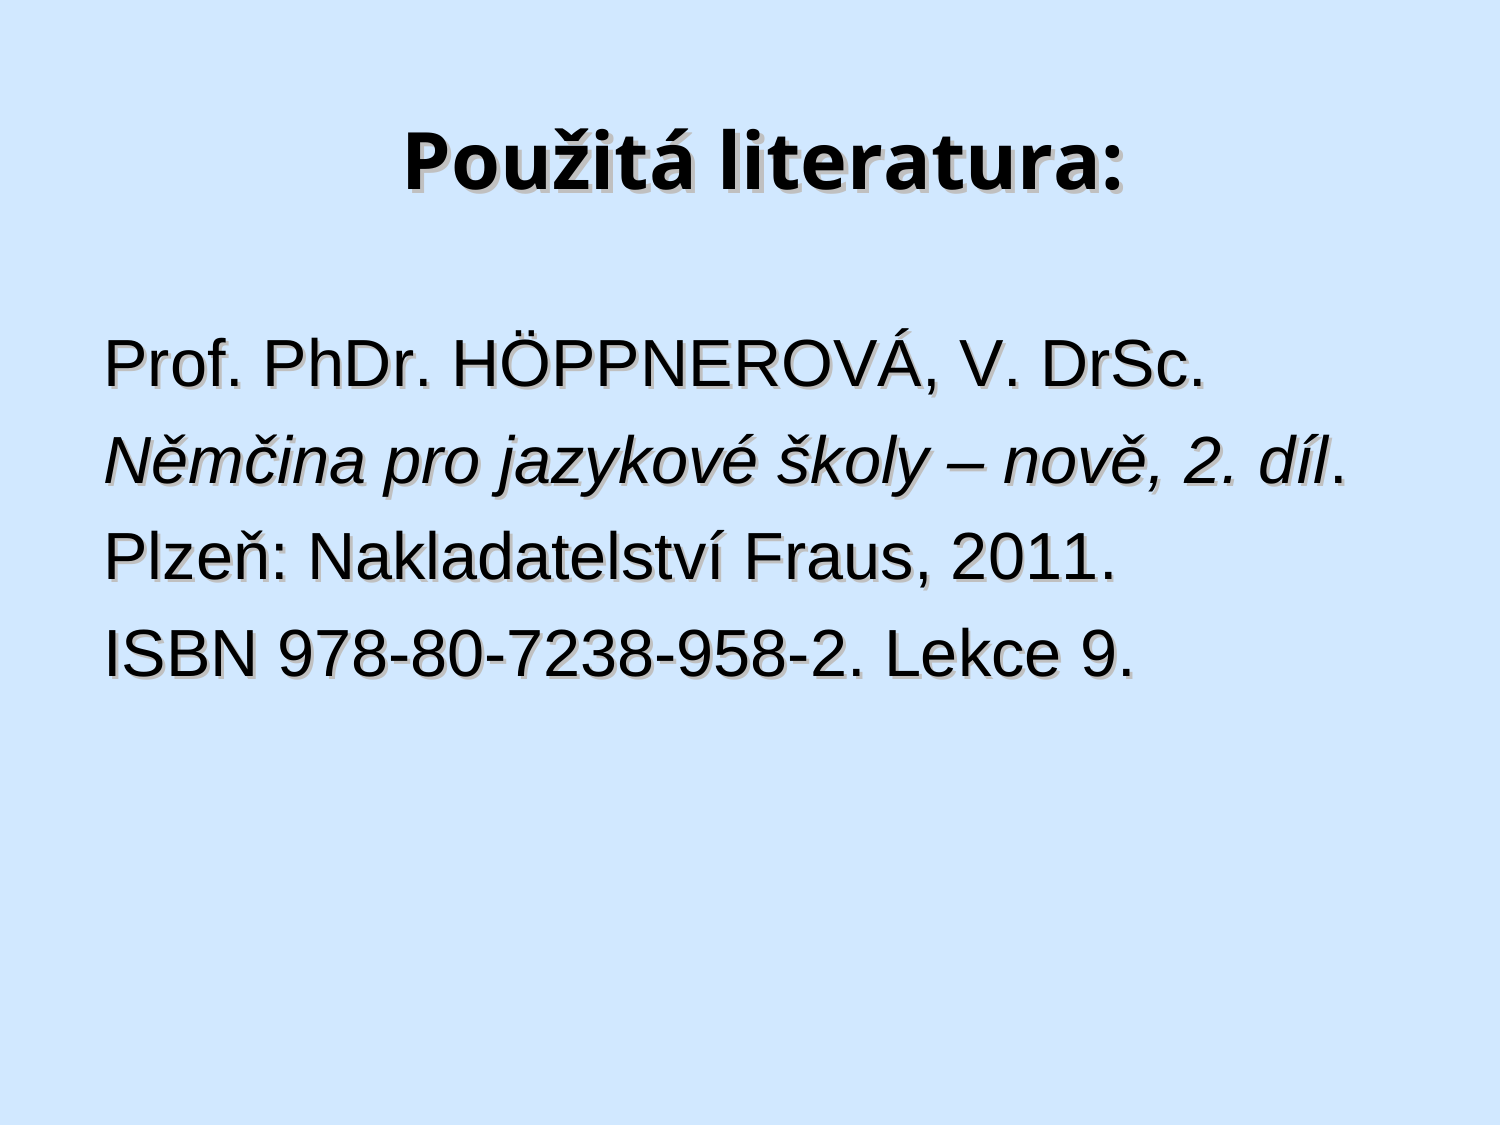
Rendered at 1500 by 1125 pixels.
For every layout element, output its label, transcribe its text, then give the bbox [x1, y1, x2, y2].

list Prof. PhDr. HÖPPNEROVÁ, V. DrSc. Němčina pro jazykové školy – nově, 2. díl. Plzeň: Nakladatelství Fraus, 2011. ISBN 978-80-7238-958-2. Lekce 9. [88, 312, 1452, 1000]
title Použitá literatura: [75, 40, 1451, 276]
